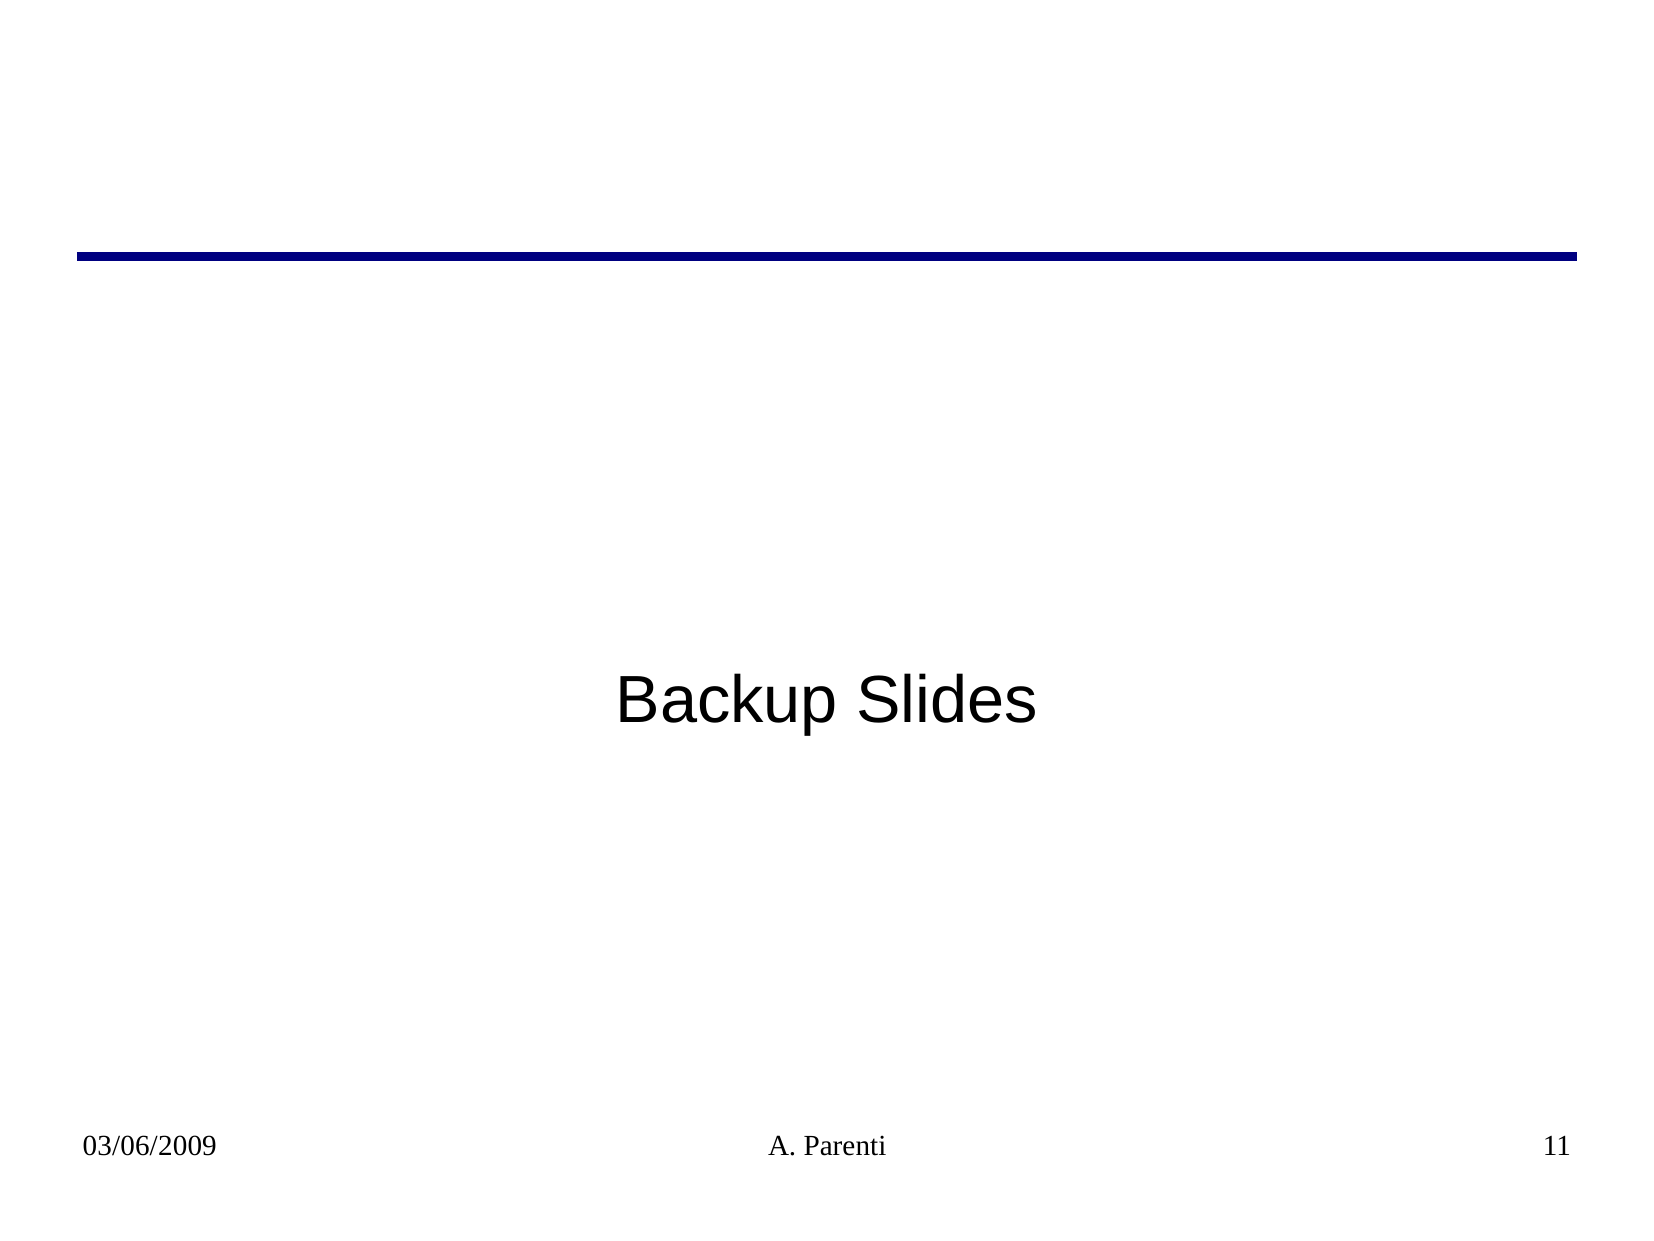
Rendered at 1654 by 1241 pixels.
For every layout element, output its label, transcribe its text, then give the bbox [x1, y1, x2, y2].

subtitle Backup Slides [82, 297, 1571, 1102]
